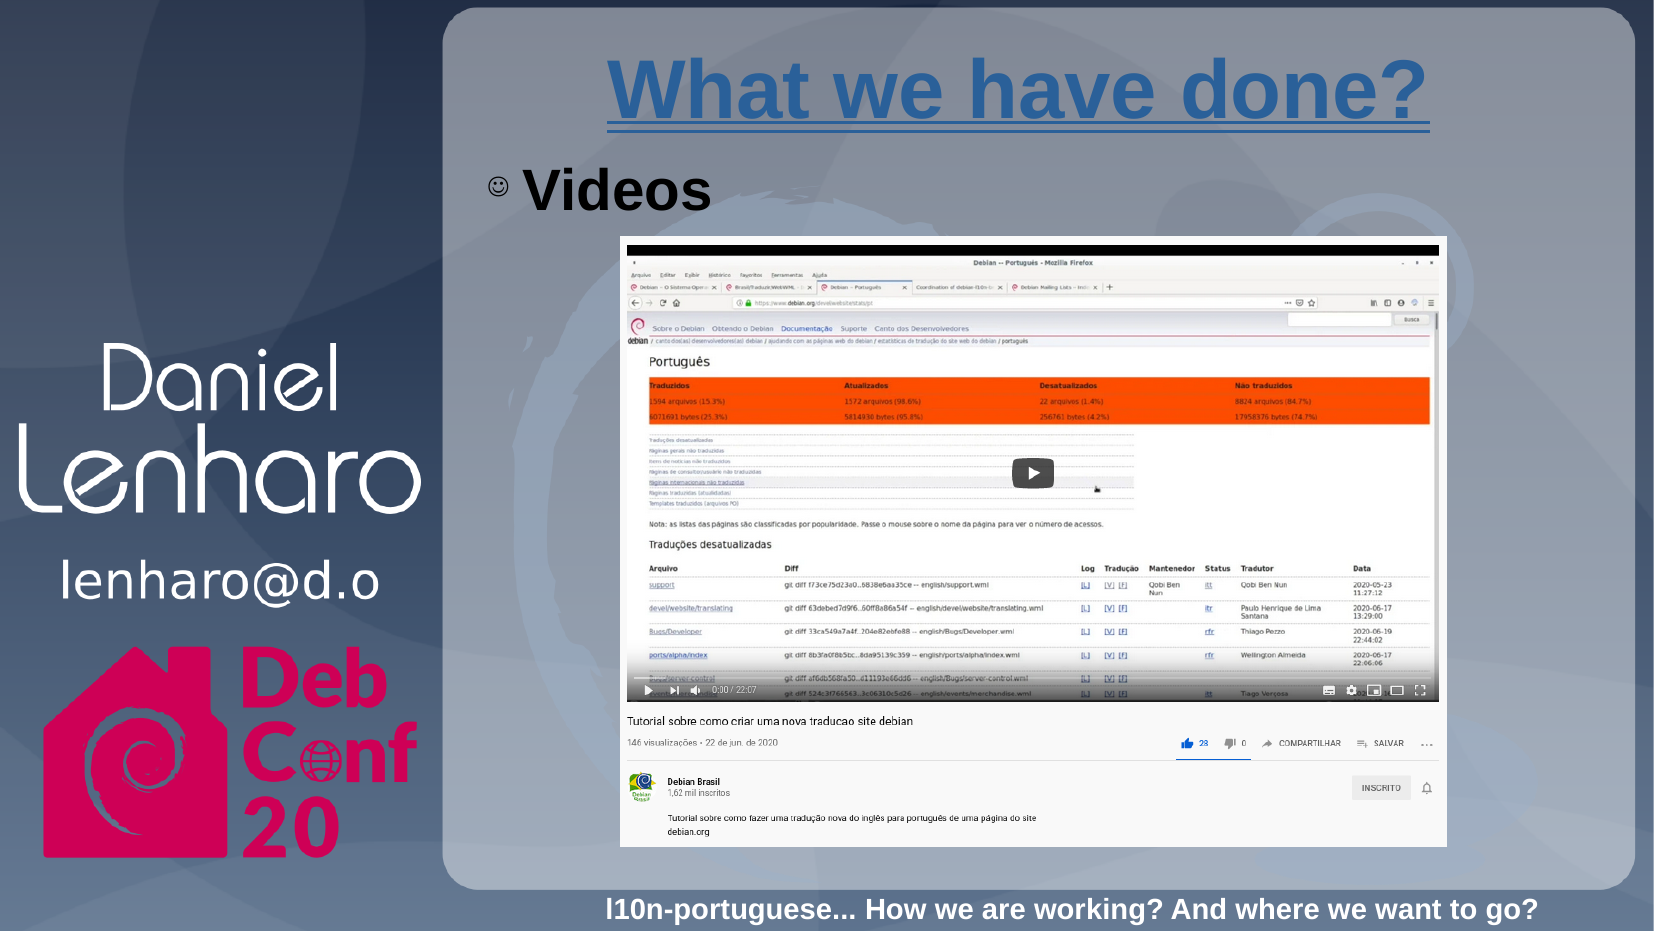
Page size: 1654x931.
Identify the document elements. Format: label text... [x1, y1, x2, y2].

title What we have done? [501, 11, 1536, 150]
picture [0, 0, 1654, 931]
text_box Videos [472, 150, 1565, 621]
text_box l10n-portuguese... How we are working? And where we want to go? [590, 885, 1654, 931]
